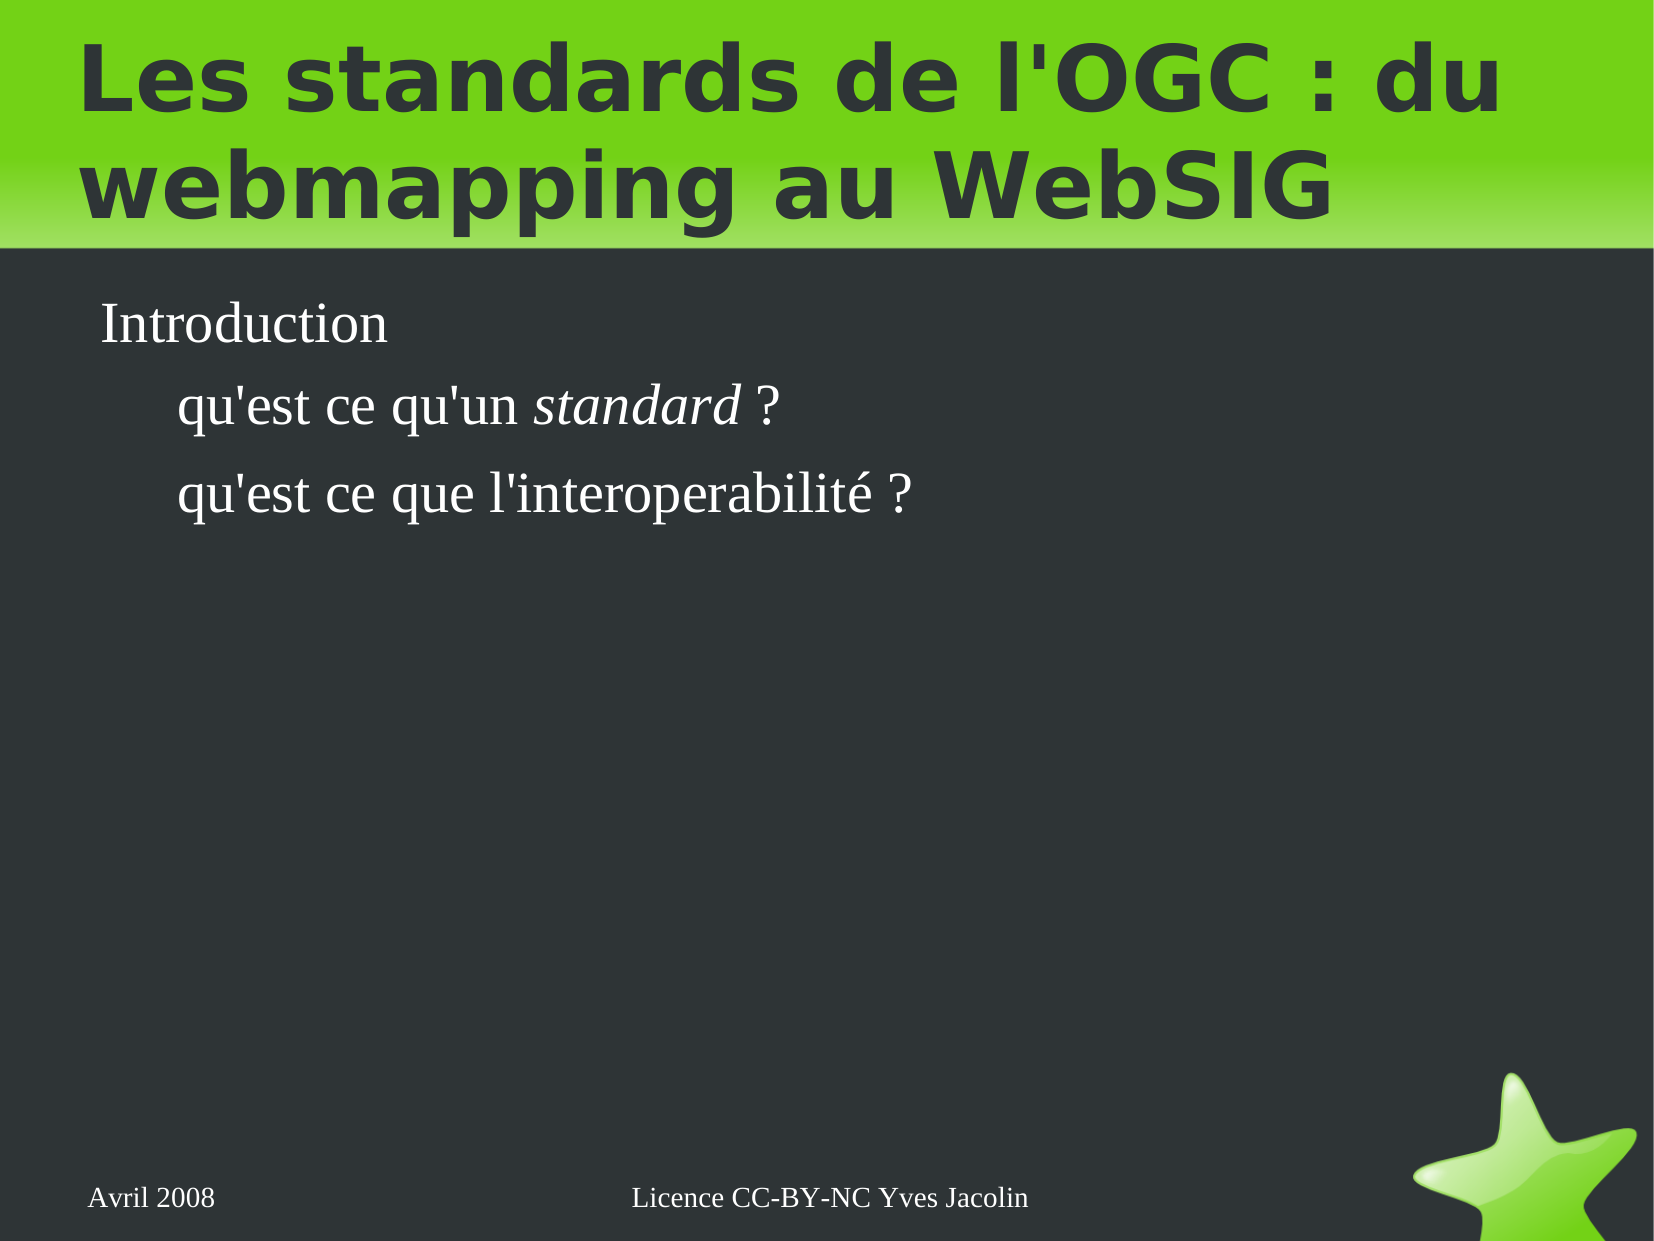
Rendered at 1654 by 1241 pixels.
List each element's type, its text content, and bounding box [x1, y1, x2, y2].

picture [0, 0, 1654, 1241]
list Introduction qu'est ce qu'un standard ? qu'est ce que l'interoperabilité ? [82, 290, 1571, 1094]
title Les standards de l'OGC : du webmapping au WebSIG [76, 25, 1565, 240]
